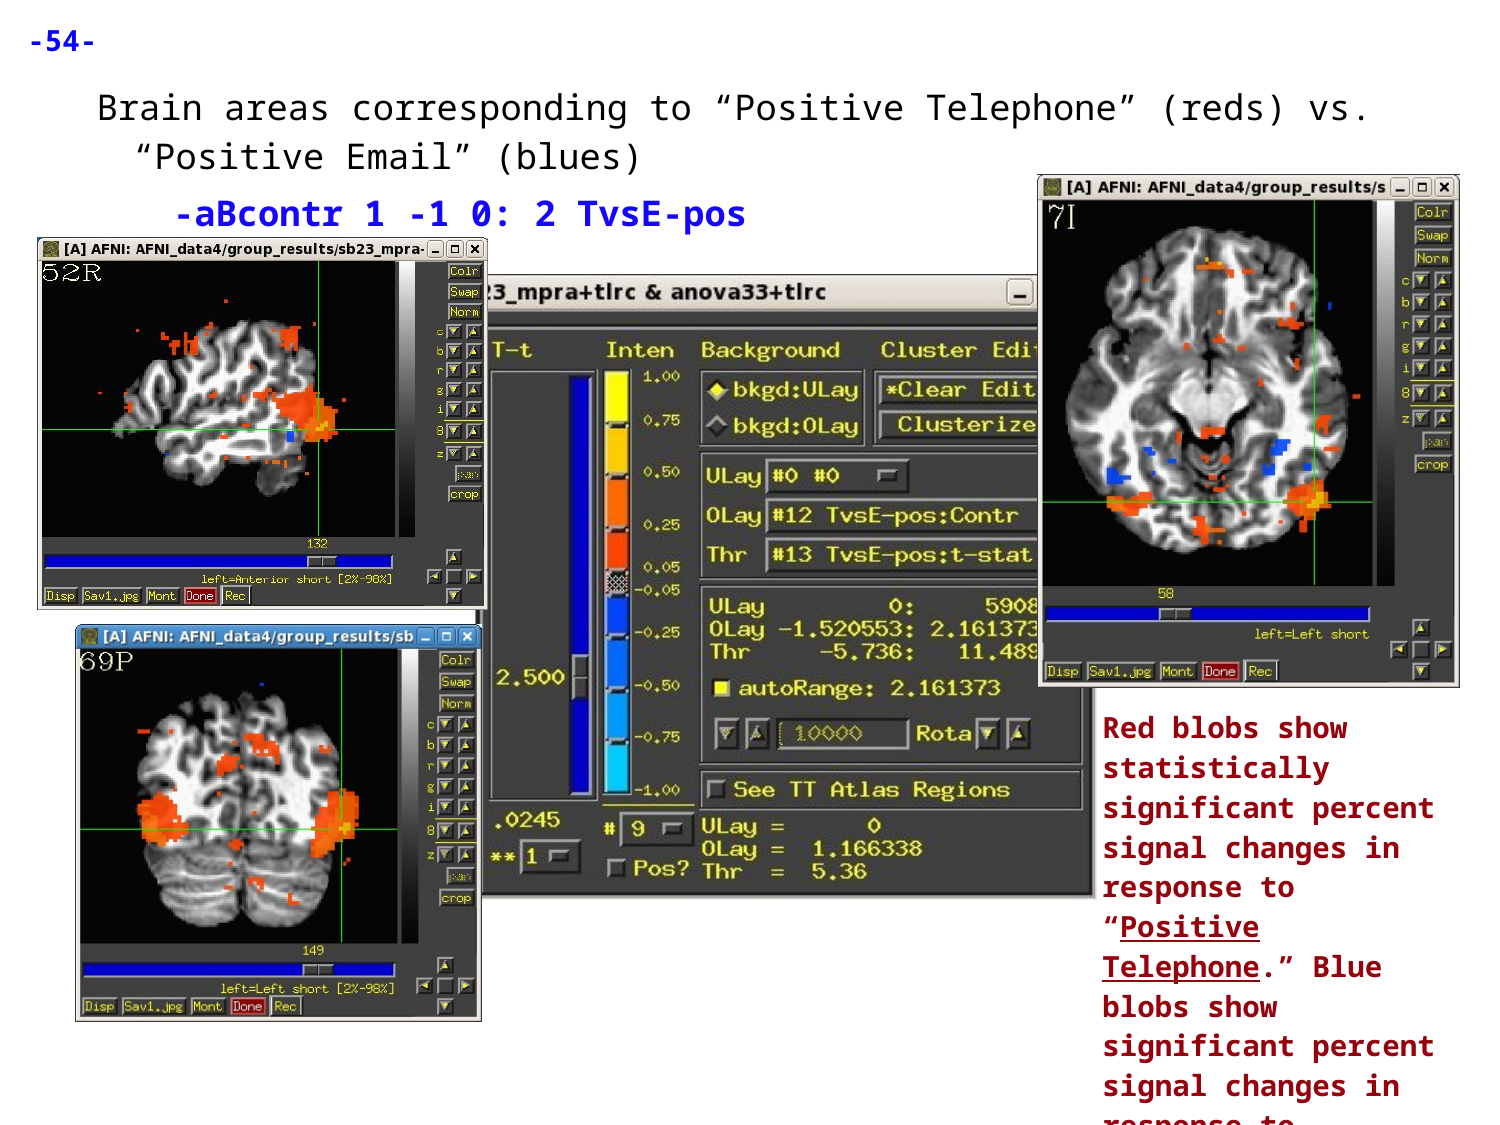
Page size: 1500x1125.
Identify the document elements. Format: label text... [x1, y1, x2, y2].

list Brain areas corresponding to “Positive Telephone” (reds) vs. “Positive Email” (blues) -aBcontr 1 -1 0: 2 TvsE-pos [24, 75, 1476, 226]
picture [37, 174, 1460, 1022]
text_box Red blobs show statistically significant percent signal changes in response to “Positive Telephone.” Blue blobs show significant percent signal changes in response to “Positive Email” displays [1087, 699, 1476, 1125]
